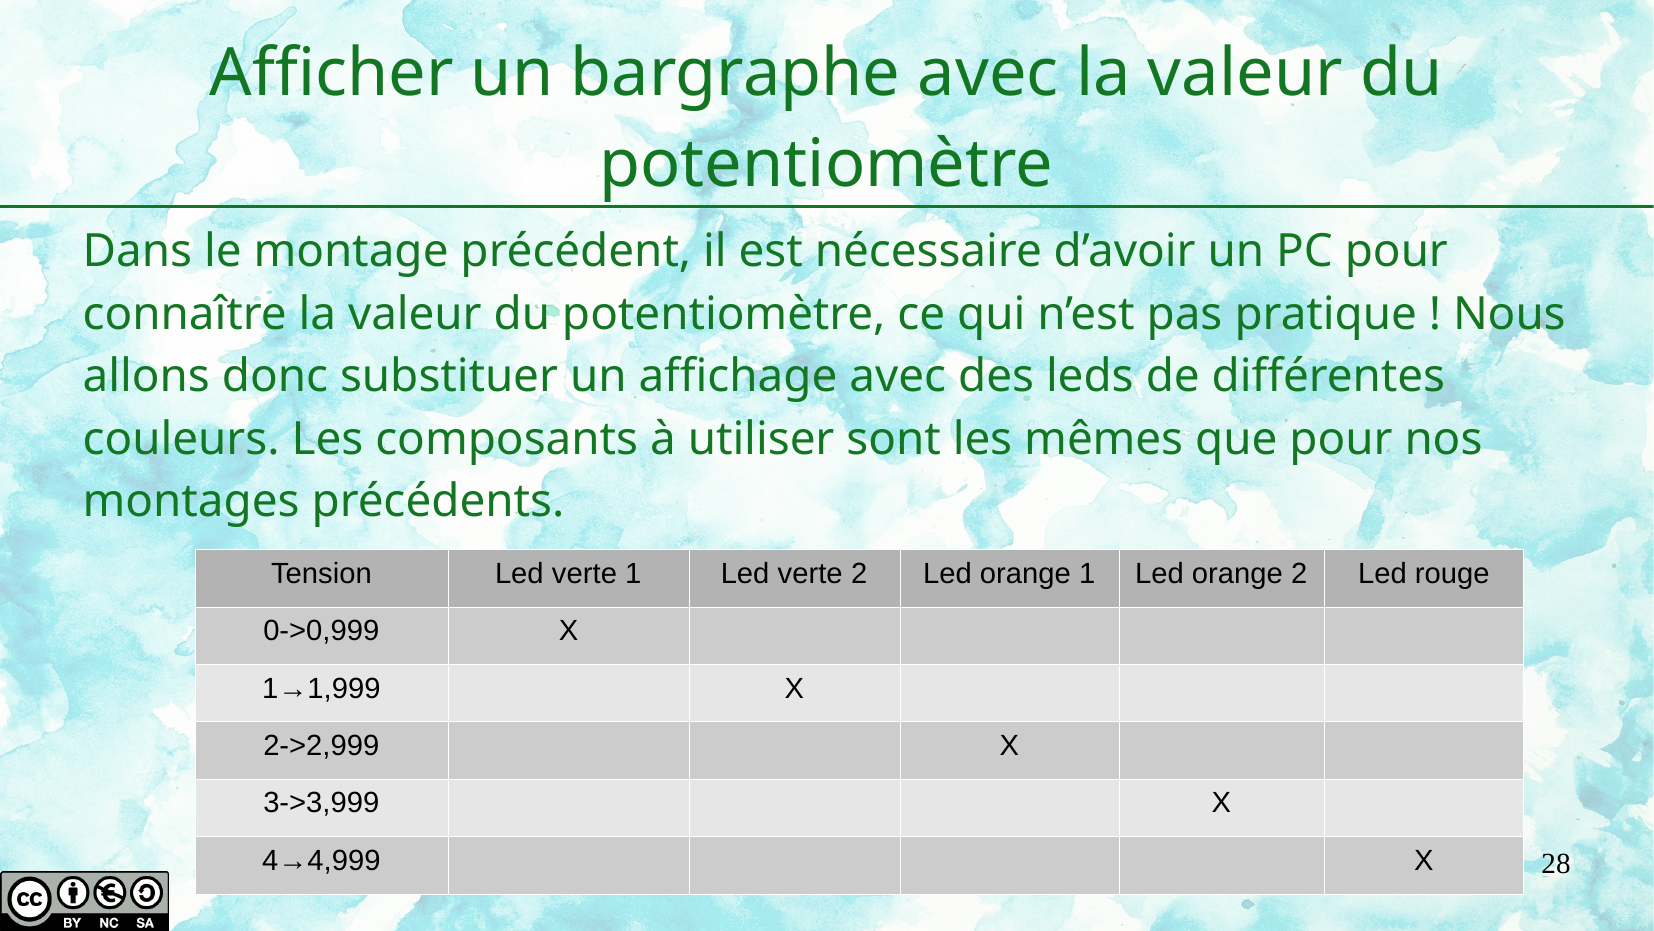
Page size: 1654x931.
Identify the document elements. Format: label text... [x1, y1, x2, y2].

table_cell [1325, 780, 1523, 836]
table_cell [1325, 608, 1523, 664]
table_cell [690, 780, 900, 836]
table_header Led rouge [1325, 550, 1523, 607]
table_cell [901, 837, 1119, 894]
table_cell X [1325, 837, 1523, 894]
table_cell 4→4,999 [196, 837, 448, 894]
table_cell [1120, 837, 1324, 894]
table_cell X [901, 722, 1119, 779]
title Afficher un bargraphe avec la valeur du potentiomètre [82, 23, 1571, 206]
table_cell [1325, 722, 1523, 779]
table_cell X [449, 608, 689, 664]
table_cell [1120, 665, 1324, 721]
table_cell [1325, 665, 1523, 721]
table_header Tension [196, 550, 448, 607]
table_header Led verte 2 [690, 550, 900, 607]
table_header Led verte 1 [449, 550, 689, 607]
table_header Led orange 2 [1120, 550, 1324, 607]
table_cell [901, 608, 1119, 664]
table_cell X [1120, 780, 1324, 836]
table_cell [690, 608, 900, 664]
list Dans le montage précédent, il est nécessaire d’avoir un PC pour connaître la valeur du potentiomètre, ce qui n’est pas pratique ! Nous allons donc substituer un affichage avec des leds de différentes couleurs. Les composants à utiliser sont les mêmes que pour nos montages précédents. [82, 217, 1571, 562]
table_cell 1→1,999 [196, 665, 448, 721]
table_cell [449, 780, 689, 836]
table_cell 3->3,999 [196, 780, 448, 836]
table_cell [901, 780, 1119, 836]
table_cell [690, 722, 900, 779]
table_cell 2->2,999 [196, 722, 448, 779]
table_cell [449, 722, 689, 779]
table_cell [1120, 608, 1324, 664]
table_cell [901, 665, 1119, 721]
picture [0, 871, 169, 931]
table_header Led orange 1 [901, 550, 1119, 607]
table_cell [1120, 722, 1324, 779]
table_cell [690, 837, 900, 894]
table_cell X [690, 665, 900, 721]
table_cell [449, 837, 689, 894]
table_cell [449, 665, 689, 721]
table_cell 0->0,999 [196, 608, 448, 664]
